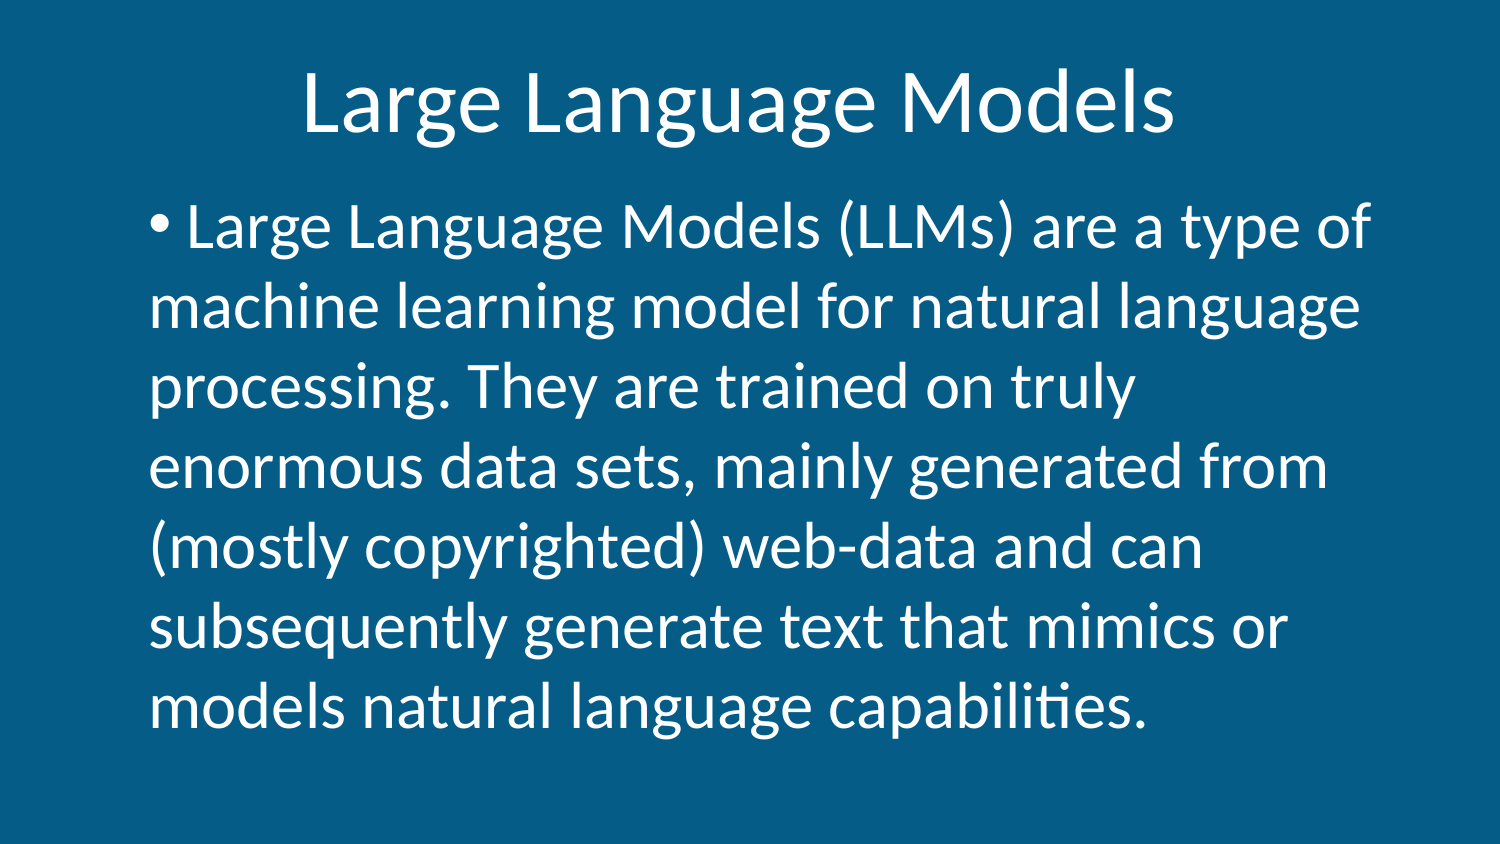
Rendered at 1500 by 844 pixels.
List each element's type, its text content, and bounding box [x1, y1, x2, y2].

list Large Language Models (LLMs) are a type of machine learning model for natural language processing. They are trained on truly enormous data sets, mainly generated from (mostly copyrighted) web-data and can subsequently generate text that mimics or models natural language capabilities. [75, 174, 1425, 816]
title Large Language Models [75, 33, 1425, 174]
